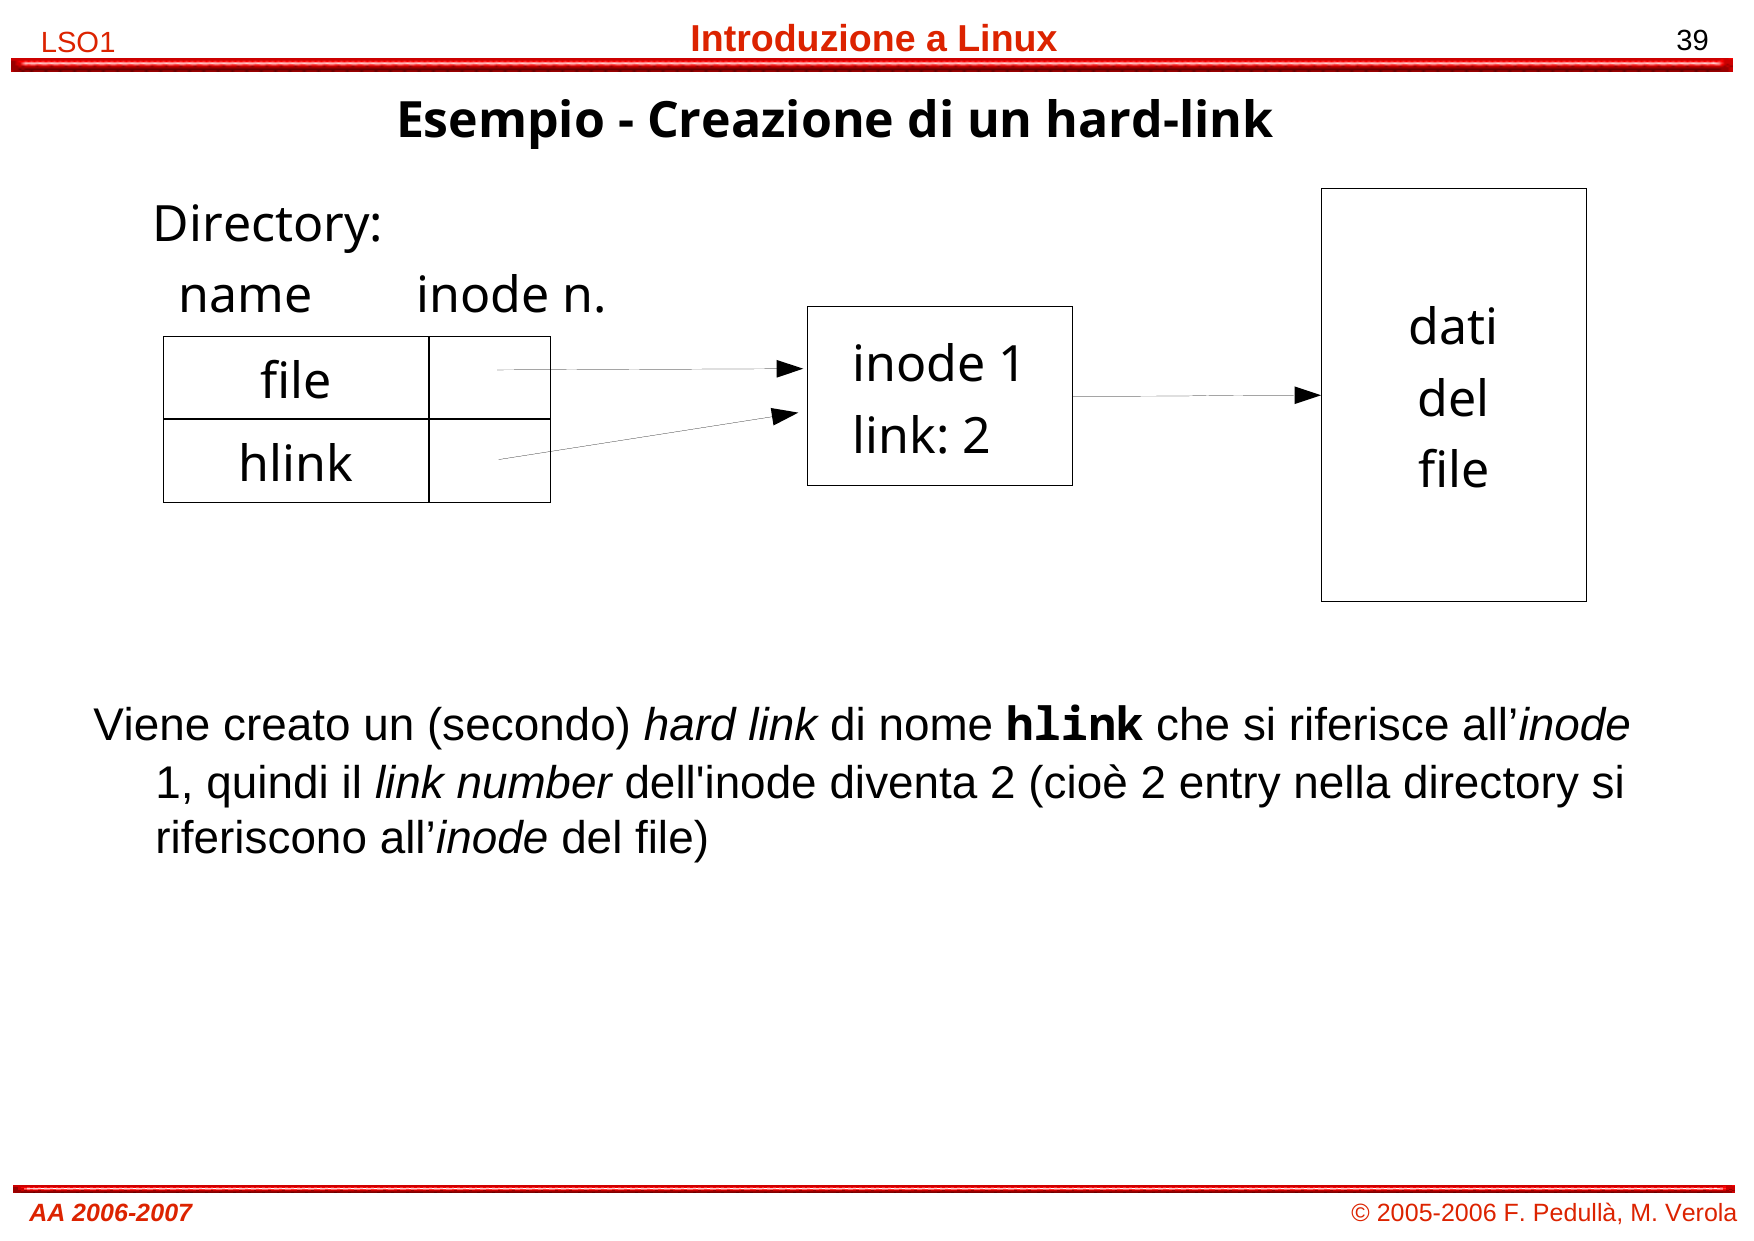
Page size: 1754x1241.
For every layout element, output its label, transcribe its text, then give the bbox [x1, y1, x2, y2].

picture [13, 1185, 1735, 1193]
list Viene creato un (secondo) hard link di nome hlink che si riferisce all’inode 1, quindi il link number dell'inode diventa 2 (cioè 2 entry nella directory si riferiscono all’inode del file) [93, 691, 1647, 874]
text_box file [163, 340, 429, 418]
text_box Directory: name inode n. [152, 184, 668, 340]
text_box dati del file [1321, 188, 1587, 602]
picture [11, 58, 1733, 72]
title Esempio - Creazione di un hard-link [396, 77, 1357, 163]
text_box inode 1 link: 2 [807, 306, 1073, 486]
text_box hlink [163, 418, 429, 503]
